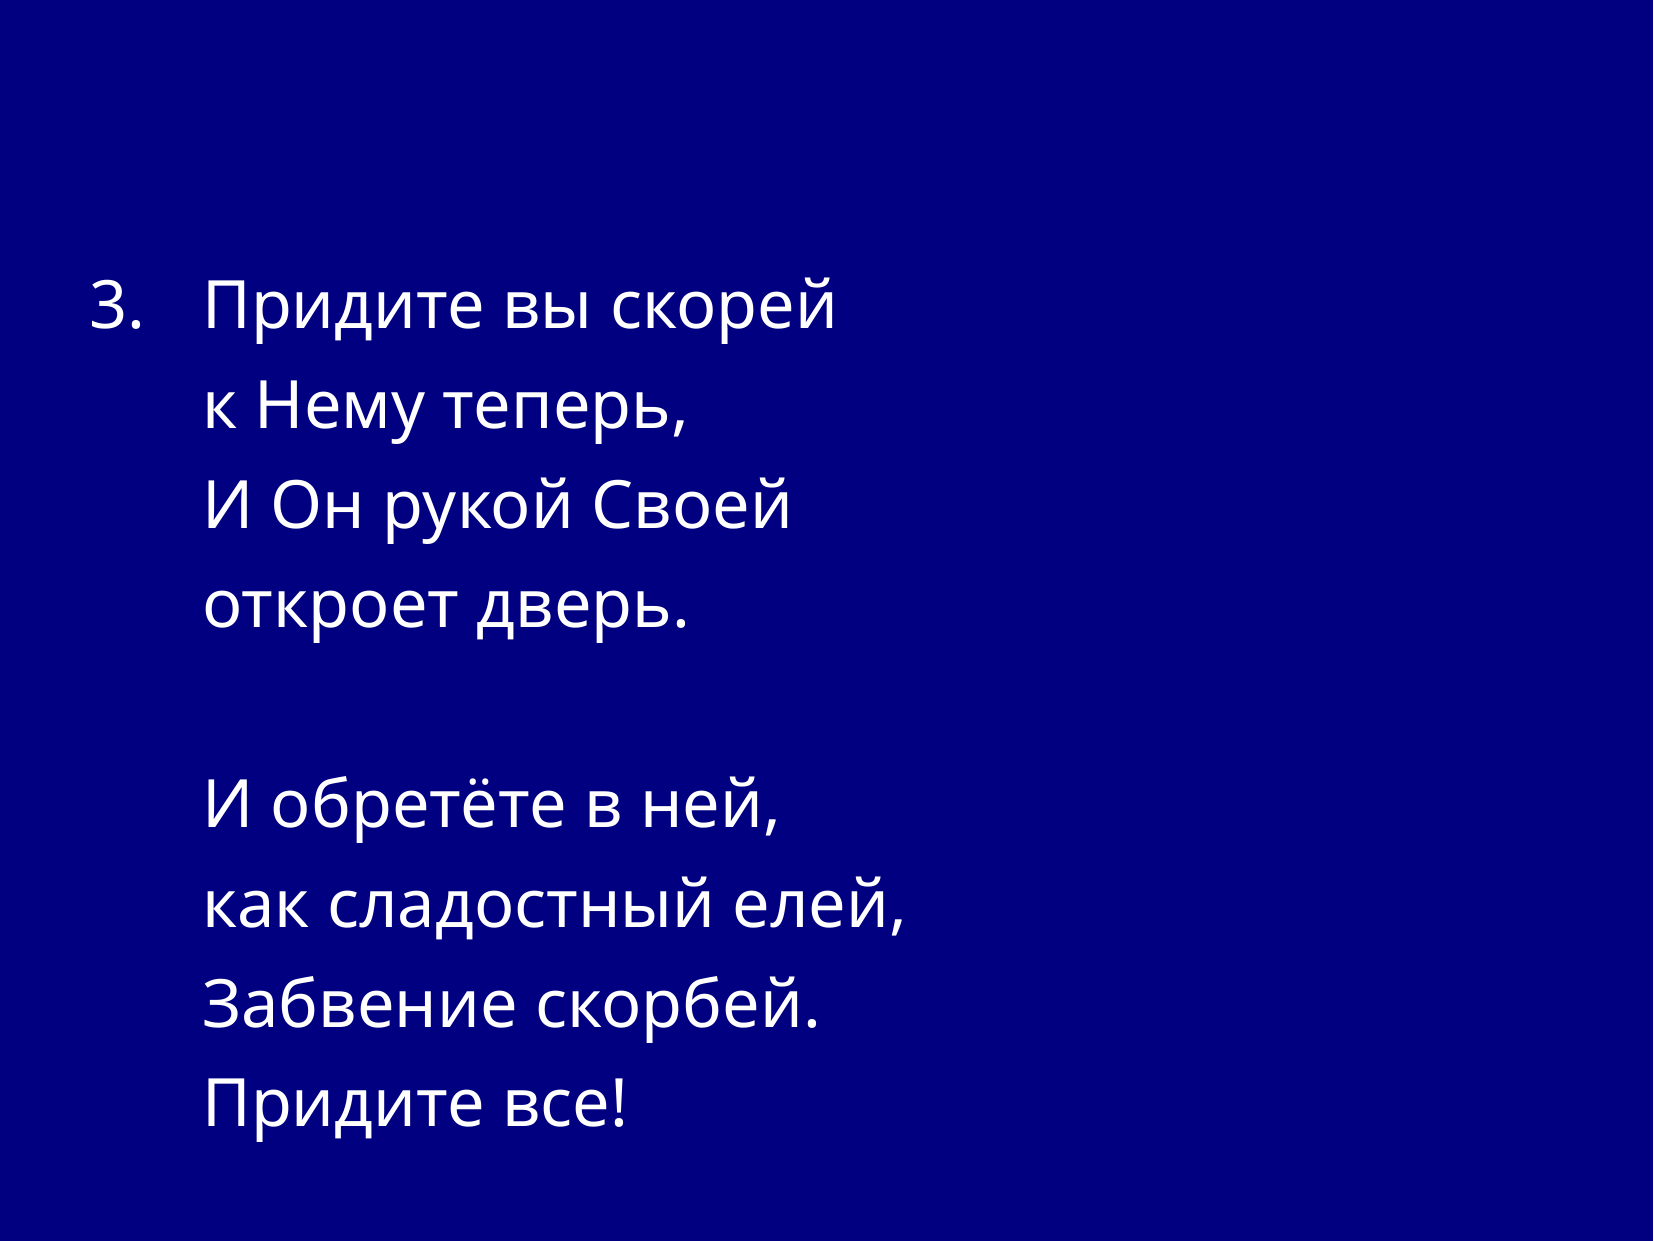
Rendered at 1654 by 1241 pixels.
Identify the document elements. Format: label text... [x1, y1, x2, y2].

text_box 3. Придите вы скорей к Нему теперь, И Он рукой Своей откроет дверь. И обретёте в ней, как сладостный елей, Забвение скорбей. Придите все! [75, 150, 1576, 1163]
